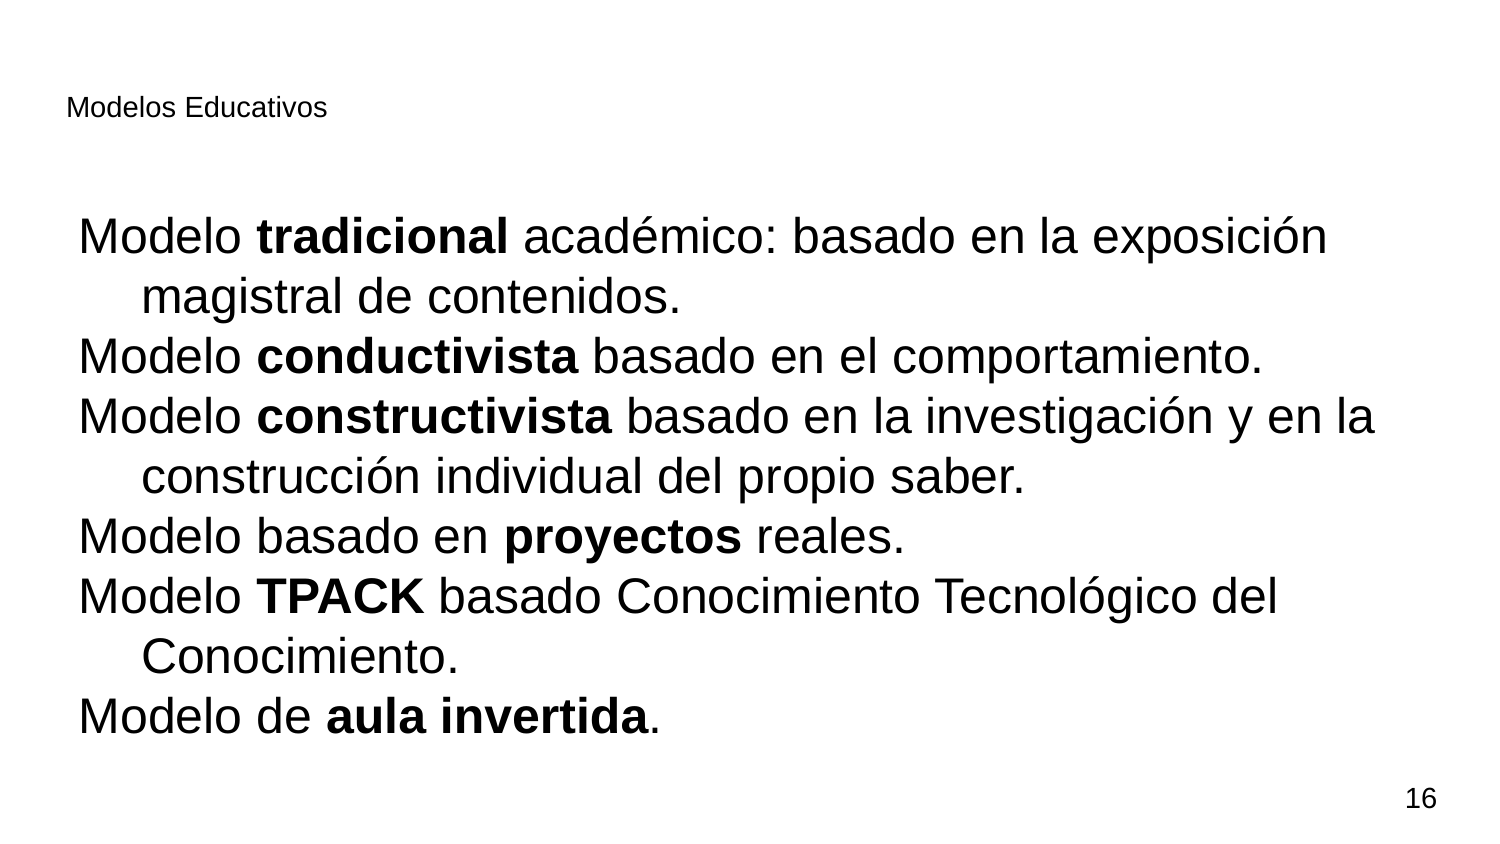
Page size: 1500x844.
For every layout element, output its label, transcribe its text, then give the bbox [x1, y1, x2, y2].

slide_number <número> [1389, 764, 1480, 830]
list Modelo tradicional académico: basado en la exposición magistral de contenidos. Modelo conductivista basado en el comportamiento. Modelo constructivista basado en la investigación y en la construcción individual del propio saber. Modelo basado en proyectos reales. Modelo TPACK basado Conocimiento Tecnológico del Conocimiento. Modelo de aula invertida. [51, 189, 1449, 750]
title Modelos Educativos [51, 72, 1449, 167]
